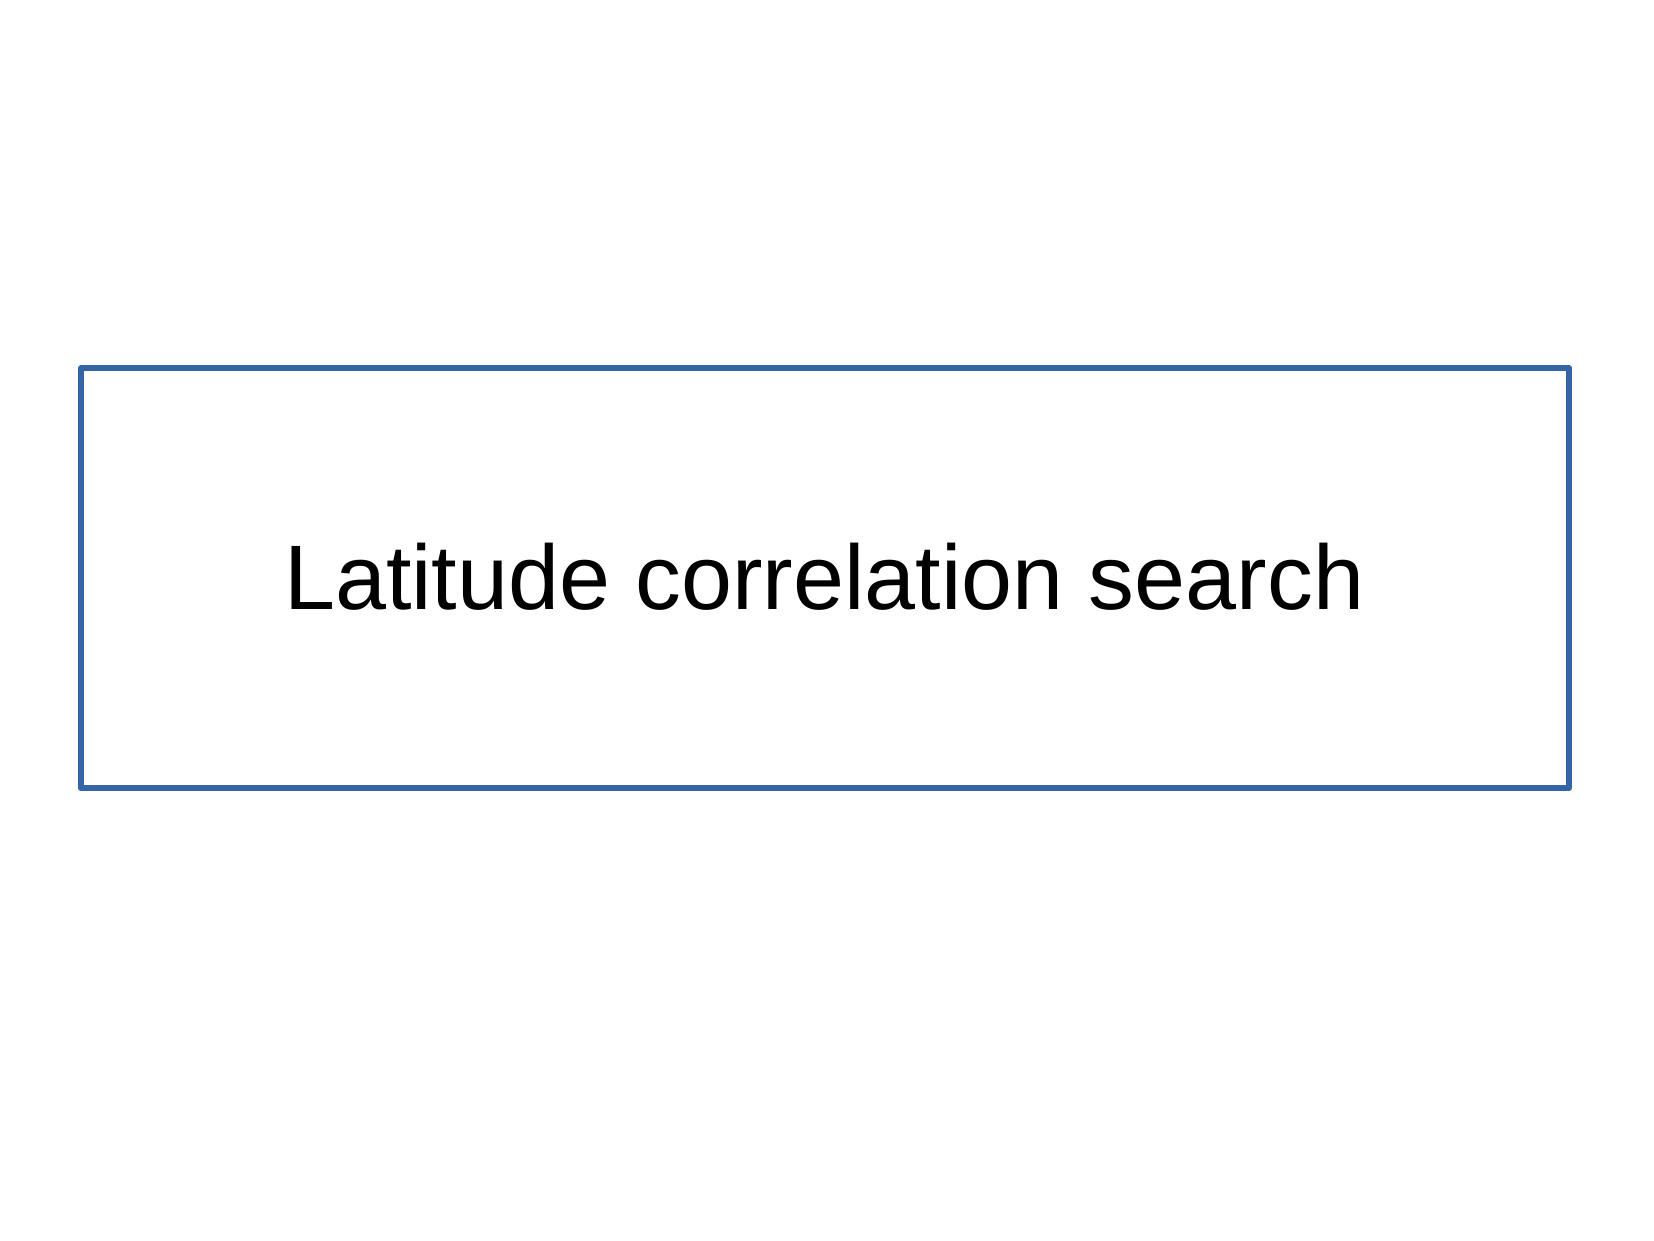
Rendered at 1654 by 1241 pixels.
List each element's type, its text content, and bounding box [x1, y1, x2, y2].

title Latitude correlation search [80, 368, 1570, 789]
